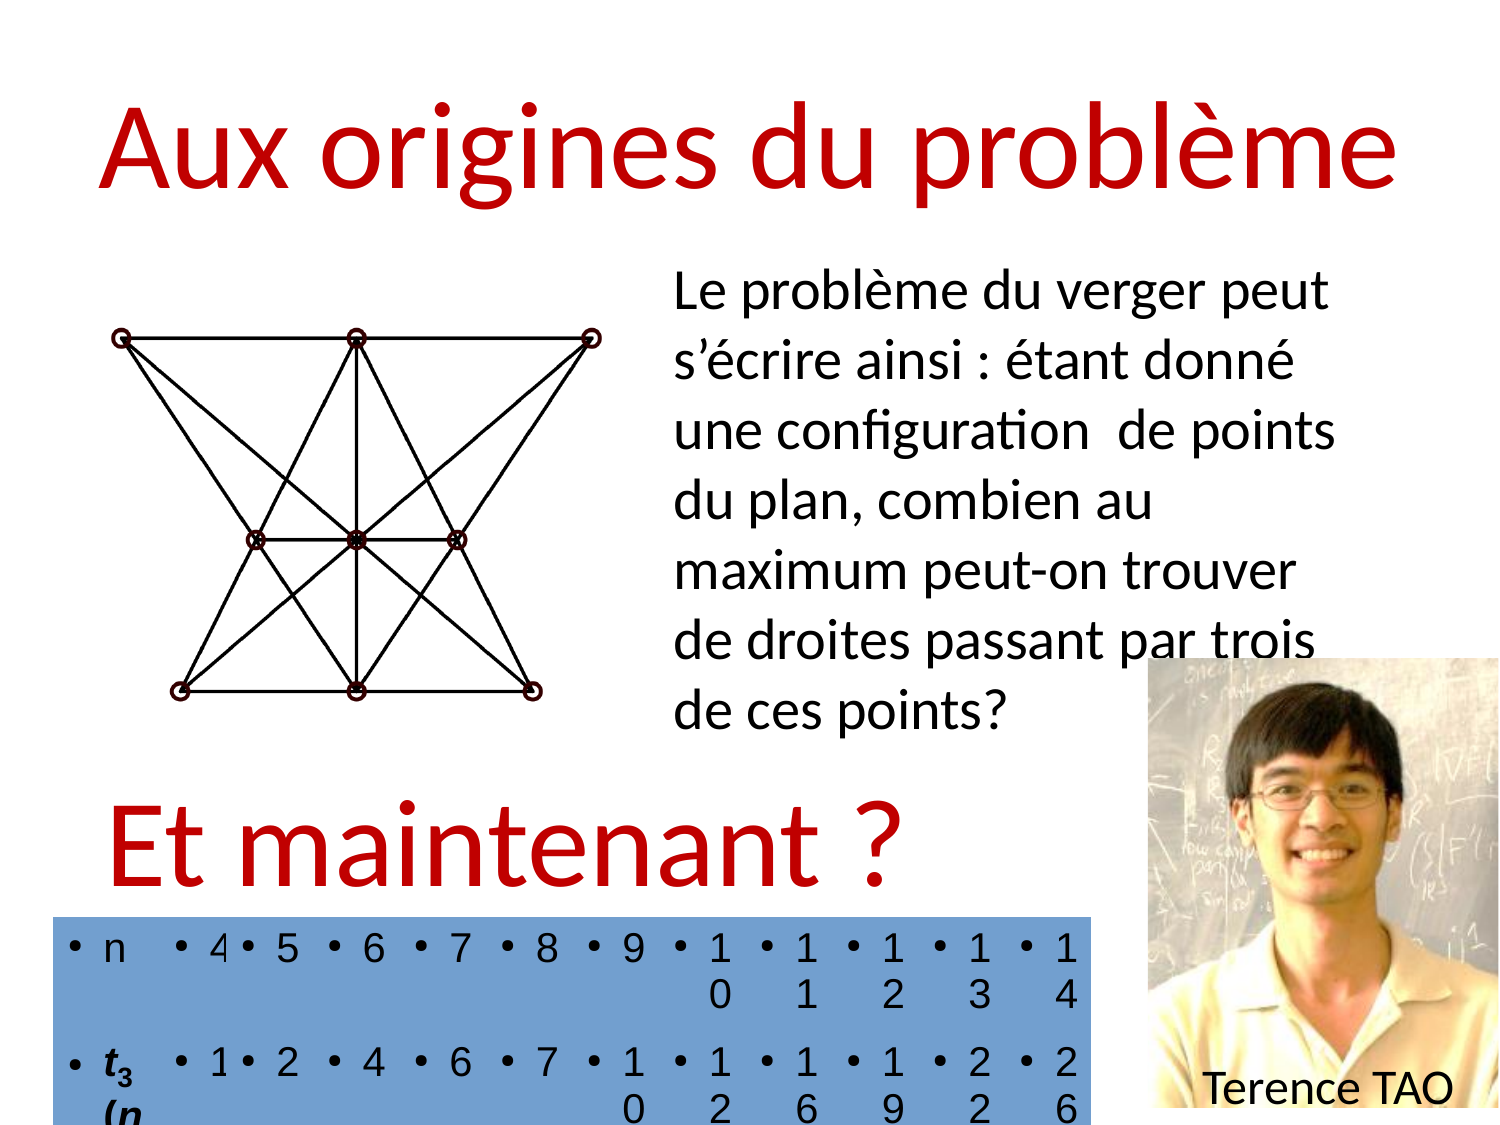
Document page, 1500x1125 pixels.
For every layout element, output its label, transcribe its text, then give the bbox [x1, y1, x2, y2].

table_header 12 [832, 921, 918, 1032]
table_cell 16 [745, 1032, 832, 1125]
table_header 4 [213, 939, 223, 953]
table_cell 26 [1005, 1032, 1091, 1125]
table_cell t3(n) [125, 1112, 135, 1125]
picture [1147, 658, 1499, 1108]
table_header 9 [572, 921, 659, 1032]
table_header 11 [745, 921, 832, 1032]
table_header 10 [659, 921, 745, 1032]
title Aux origines du problème [75, 45, 1426, 233]
text_box Terence TAO [1175, 1046, 1483, 1123]
table_header 13 [918, 917, 1005, 1032]
table_cell 2 [226, 1032, 313, 1125]
table_cell 22 [918, 1032, 1005, 1125]
text_box Le problème du verger peut s’écrire ainsi : étant donné une configuration de points du plan, combien au maximum peut-on trouver de droites passant par trois de ces points? [658, 243, 1377, 754]
table_cell 19 [832, 1032, 918, 1125]
table_cell t3(n) [53, 1032, 159, 1125]
table_header 5 [226, 921, 313, 1032]
text_box Et maintenant ? [90, 753, 963, 921]
table_header n [53, 917, 159, 1032]
table_header 14 [1005, 917, 1091, 1032]
table_cell 10 [572, 1032, 659, 1125]
table_cell 4 [313, 1032, 399, 1125]
table_header 4 [159, 921, 226, 1032]
table_header 6 [313, 921, 399, 1032]
picture [90, 278, 634, 753]
table_cell 6 [399, 1032, 486, 1125]
table_cell 7 [486, 1032, 572, 1125]
table_cell 12 [659, 1032, 745, 1125]
table_header 7 [399, 921, 486, 1032]
table_cell 1 [159, 1032, 226, 1125]
table_header 8 [486, 921, 572, 1032]
